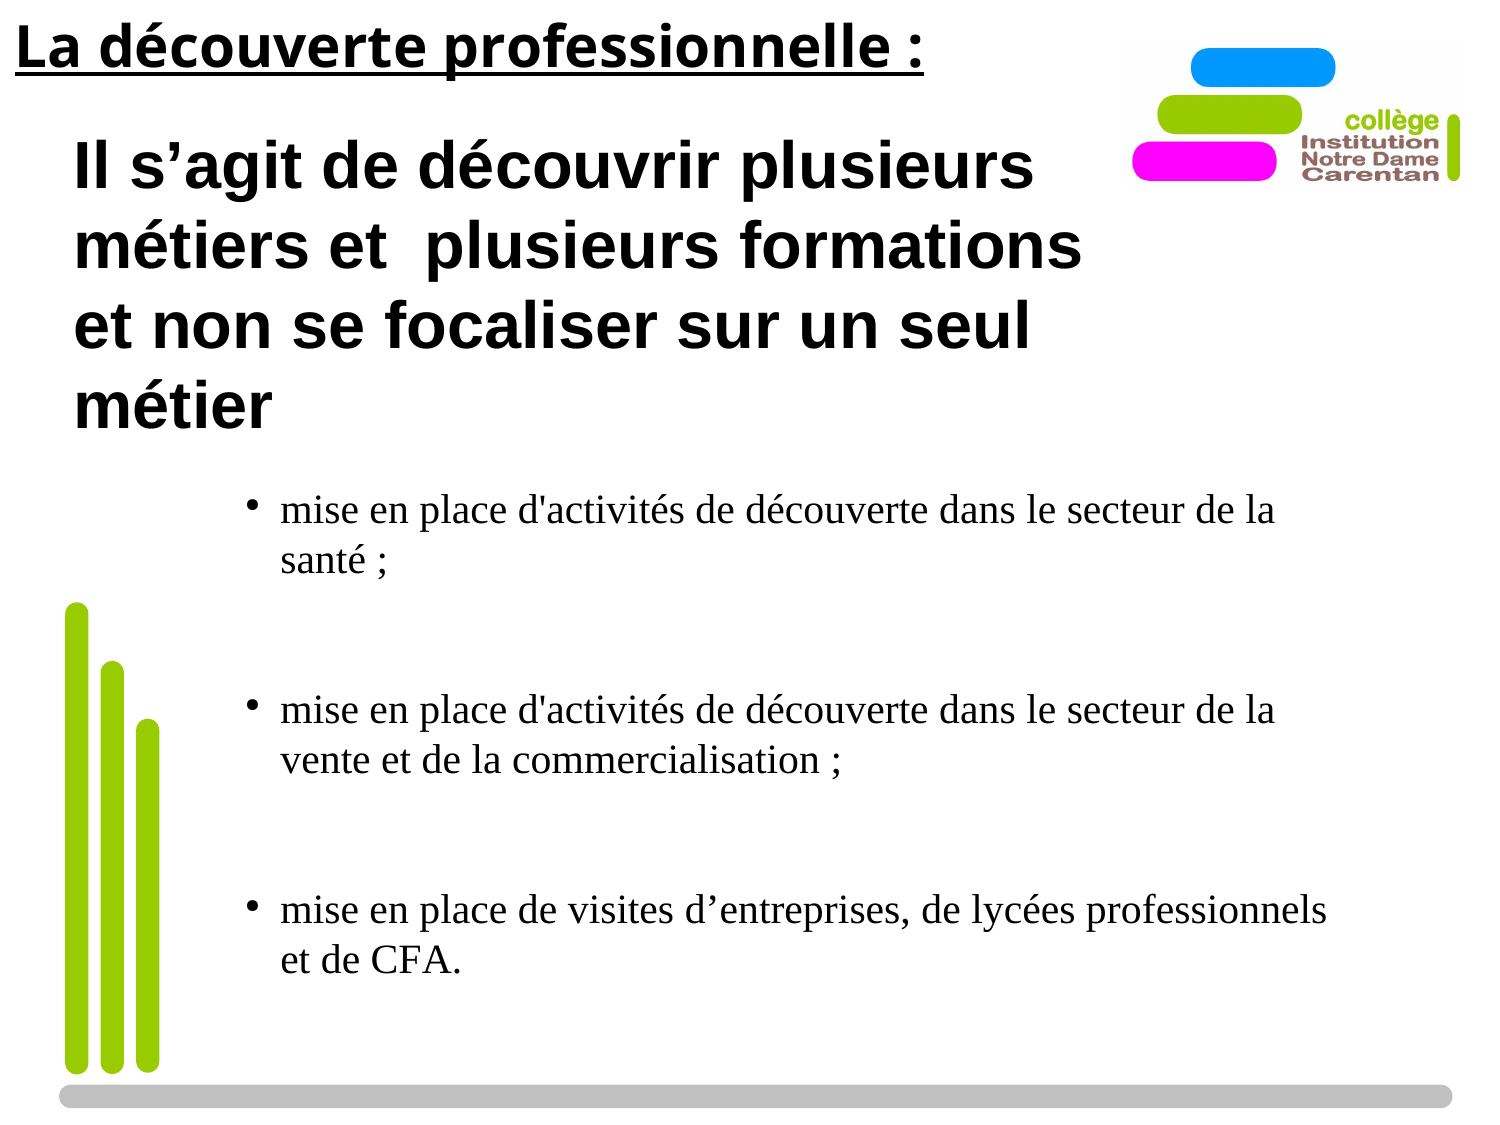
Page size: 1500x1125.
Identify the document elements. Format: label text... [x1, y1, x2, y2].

text_box [65, 602, 89, 1075]
text_box Il s’agit de découvrir plusieurs métiers et plusieurs formations et non se focaliser sur un seul métier [59, 114, 1123, 529]
text_box [59, 1084, 1453, 1109]
text_box La découverte professionnelle : [0, 8, 1418, 79]
text_box mise en place d'activités de découverte dans le secteur de la santé ; mise en place d'activités de découverte dans le secteur de la vente et de la commercialisation ; mise en place de visites d’entreprises, de lycées professionnels et de CFA. [230, 423, 1371, 1040]
text_box [136, 718, 160, 1073]
picture [1122, 35, 1464, 191]
text_box [100, 660, 124, 1075]
